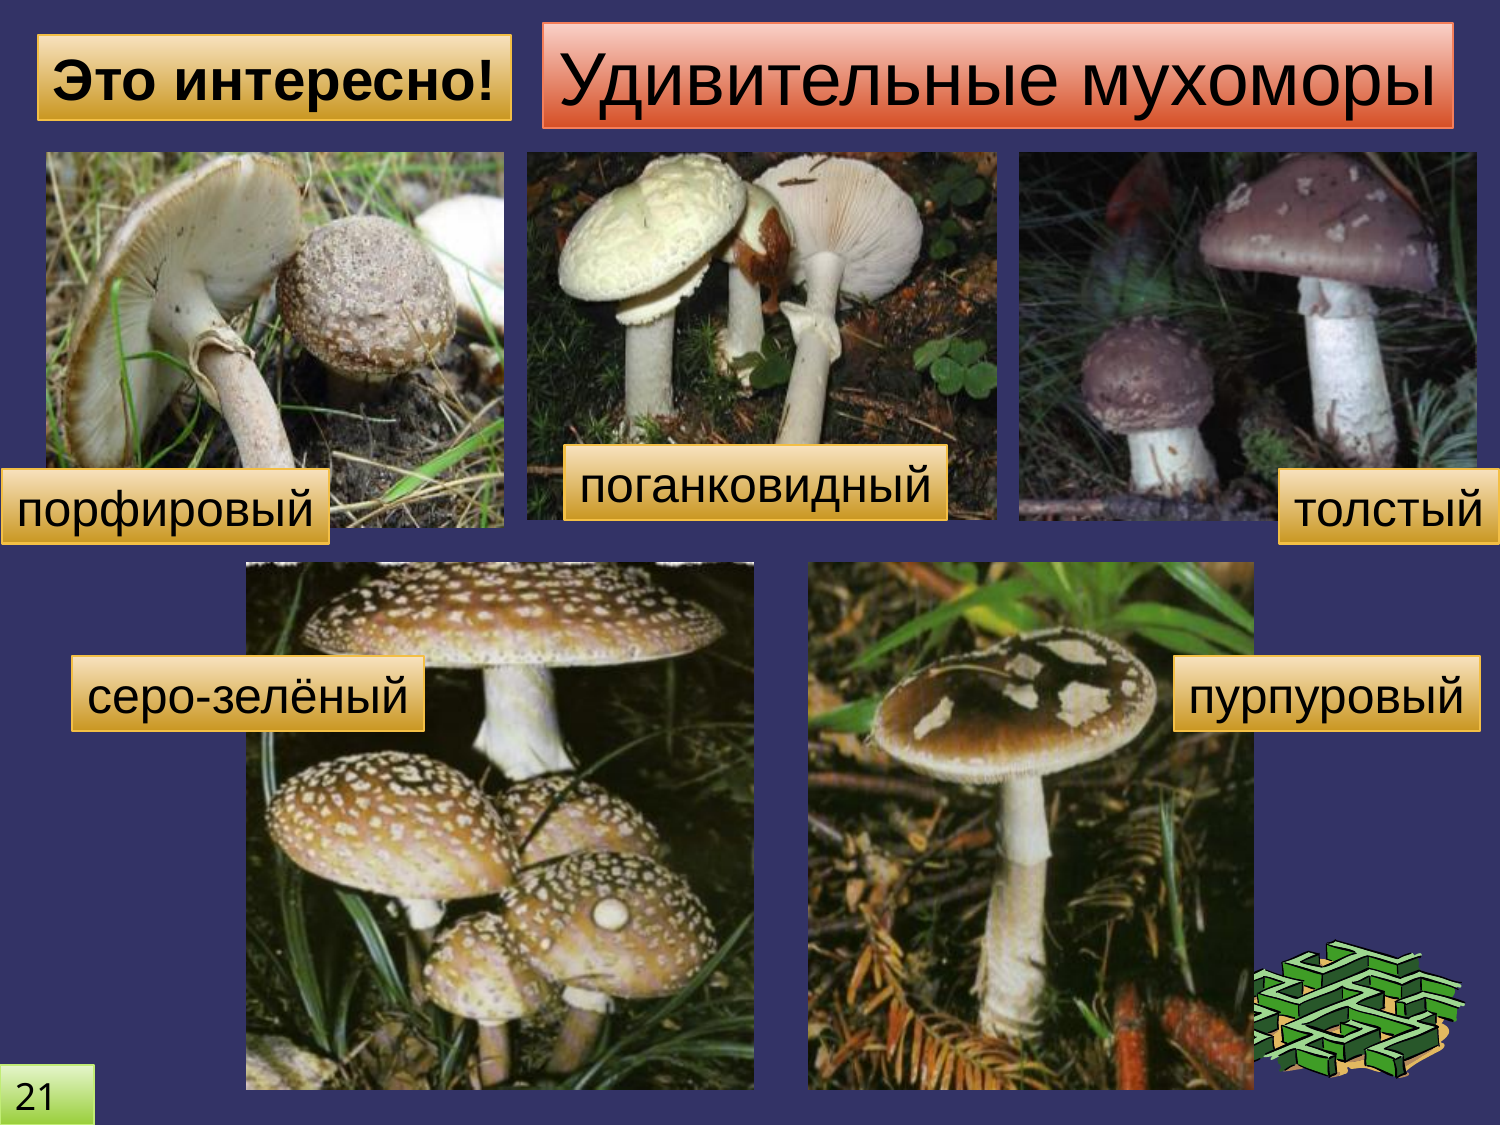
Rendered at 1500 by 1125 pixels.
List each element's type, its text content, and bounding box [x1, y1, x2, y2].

text_box серо-зелёный [72, 656, 424, 732]
picture [246, 562, 754, 1090]
picture [1019, 152, 1477, 521]
picture [527, 152, 997, 520]
text_box Это интересно! [37, 35, 511, 120]
text_box пурпуровый [1173, 656, 1481, 732]
text_box порфировый [1, 468, 330, 544]
text_box Удивительные мухоморы [543, 23, 1454, 129]
slide_number <номер> [0, 1065, 94, 1125]
picture [46, 152, 504, 528]
text_box поганковидный [564, 445, 947, 521]
text_box толстый [1278, 468, 1499, 544]
picture [808, 562, 1254, 1090]
